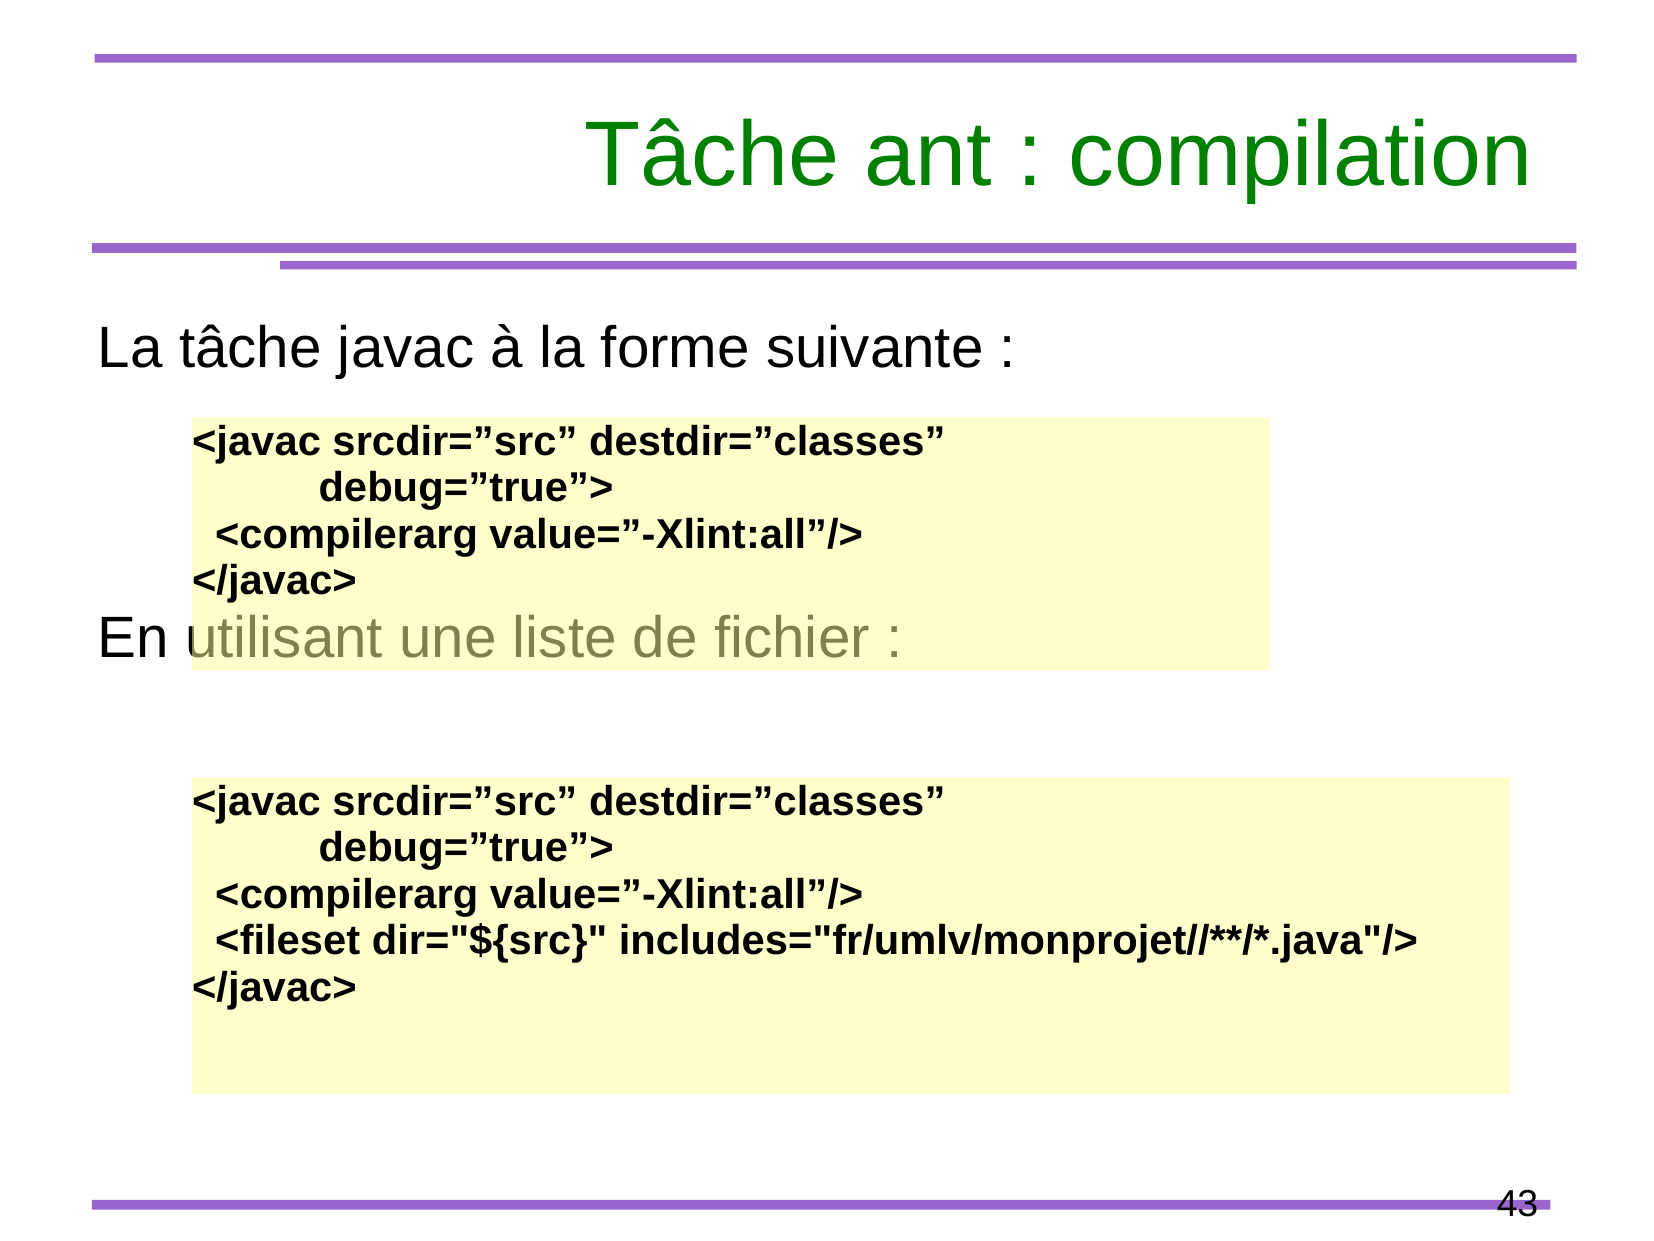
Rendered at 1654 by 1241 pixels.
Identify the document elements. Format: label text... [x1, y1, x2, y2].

title Tâche ant : compilation [121, 49, 1534, 257]
list La tâche javac à la forme suivante : En utilisant une liste de fichier : [80, 315, 1588, 1169]
text_box <javac srcdir=”src” destdir=”classes” debug=”true”> <compilerarg value=”-Xlint:all”/> <fileset dir="${src}" includes="fr/umlv/monprojet//**/*.java"/> </javac> [192, 777, 1510, 1094]
text_box <javac srcdir=”src” destdir=”classes” debug=”true”> <compilerarg value=”-Xlint:all”/> </javac> [192, 417, 1270, 671]
